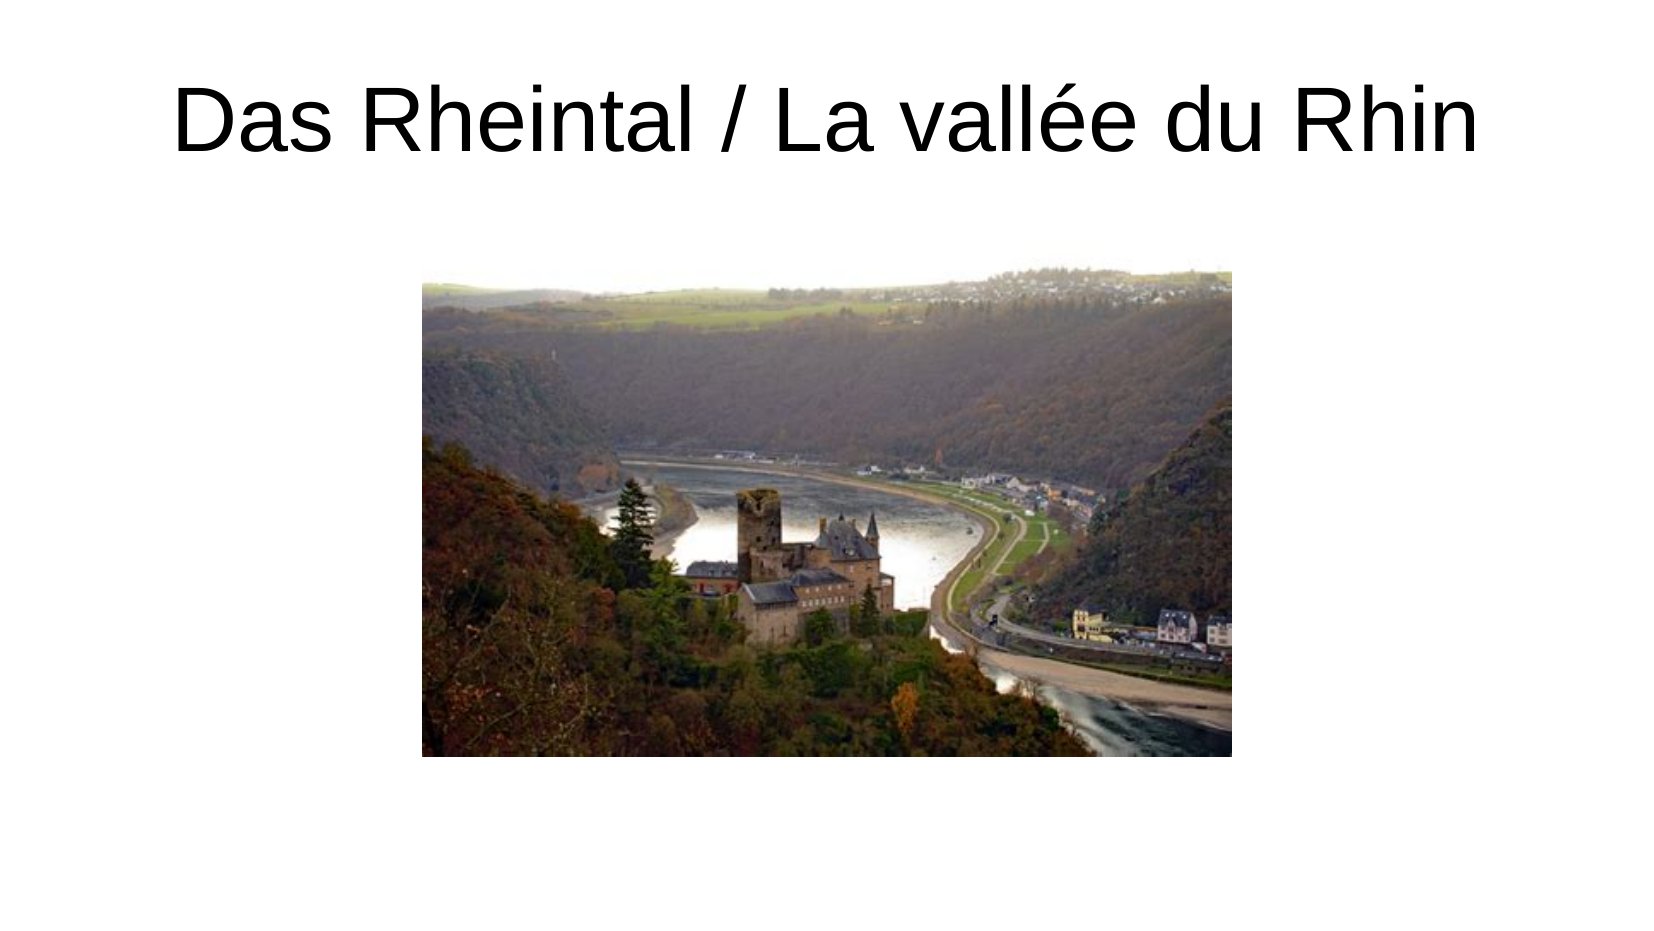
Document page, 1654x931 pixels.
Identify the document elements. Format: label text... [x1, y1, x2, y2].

title Das Rheintal / La vallée du Rhin [82, 37, 1571, 193]
picture [422, 217, 1232, 758]
